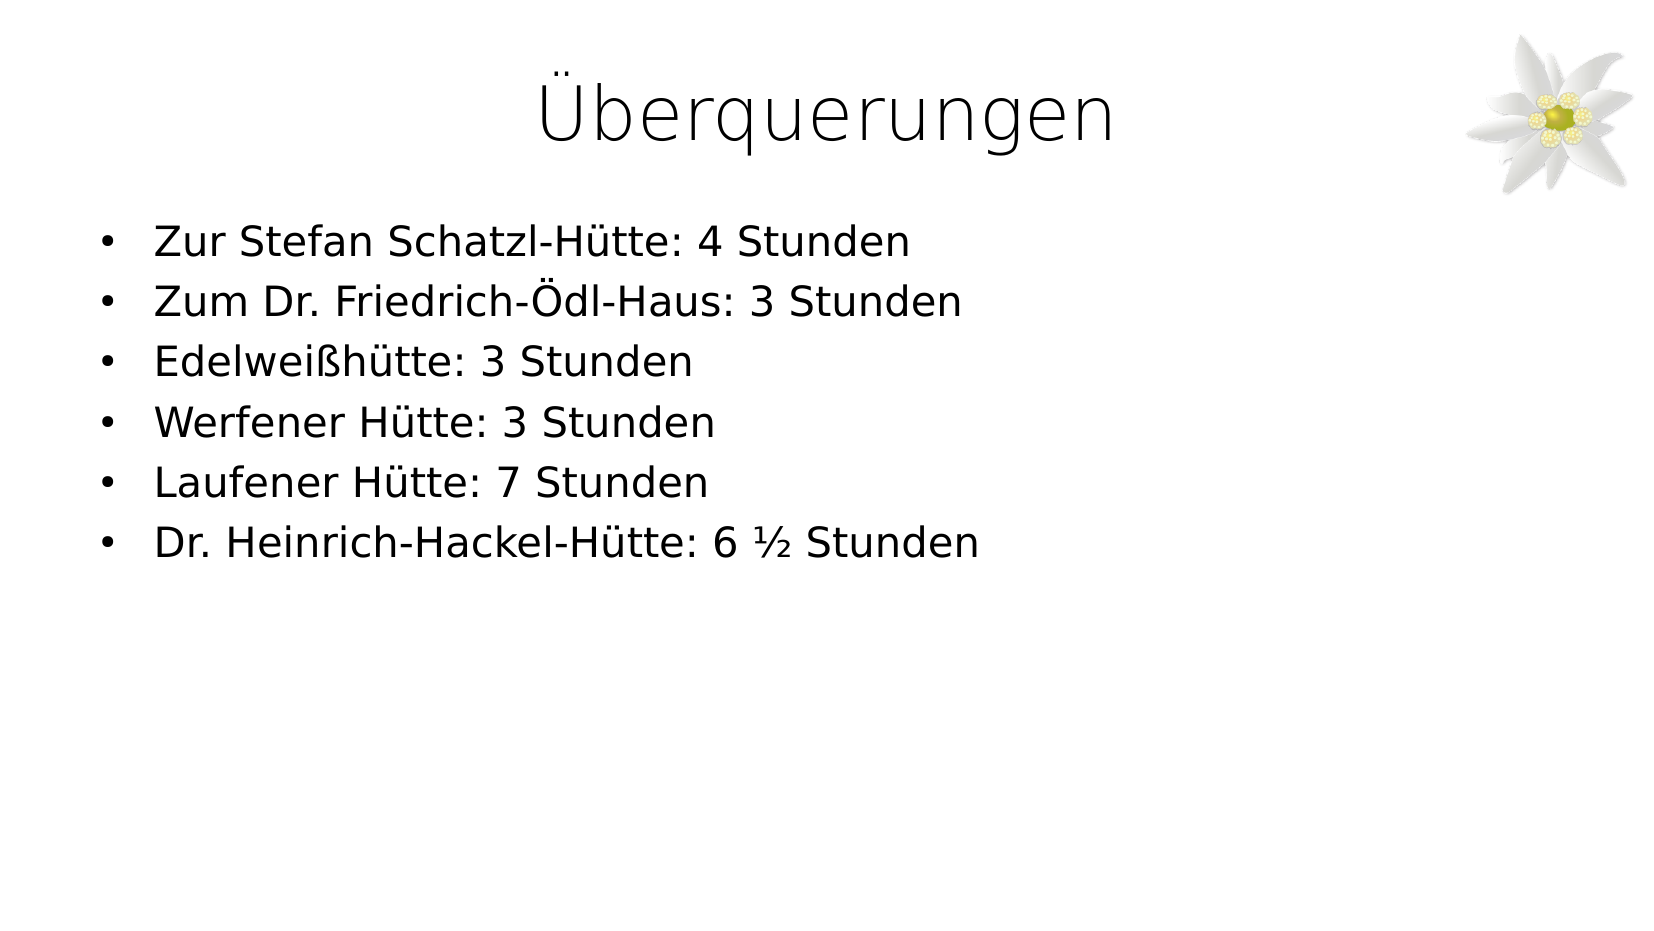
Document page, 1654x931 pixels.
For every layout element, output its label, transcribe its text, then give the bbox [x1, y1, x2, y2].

picture [1460, 29, 1638, 200]
title Überquerungen [82, 37, 1571, 193]
list Zur Stefan Schatzl-Hütte: 4 Stunden Zum Dr. Friedrich-Ödl-Haus: 3 Stunden Edelweißhütte: 3 Stunden Werfener Hütte: 3 Stunden Laufener Hütte: 7 Stunden Dr. Heinrich-Hackel-Hütte: 6 ½ Stunden [82, 217, 1571, 758]
